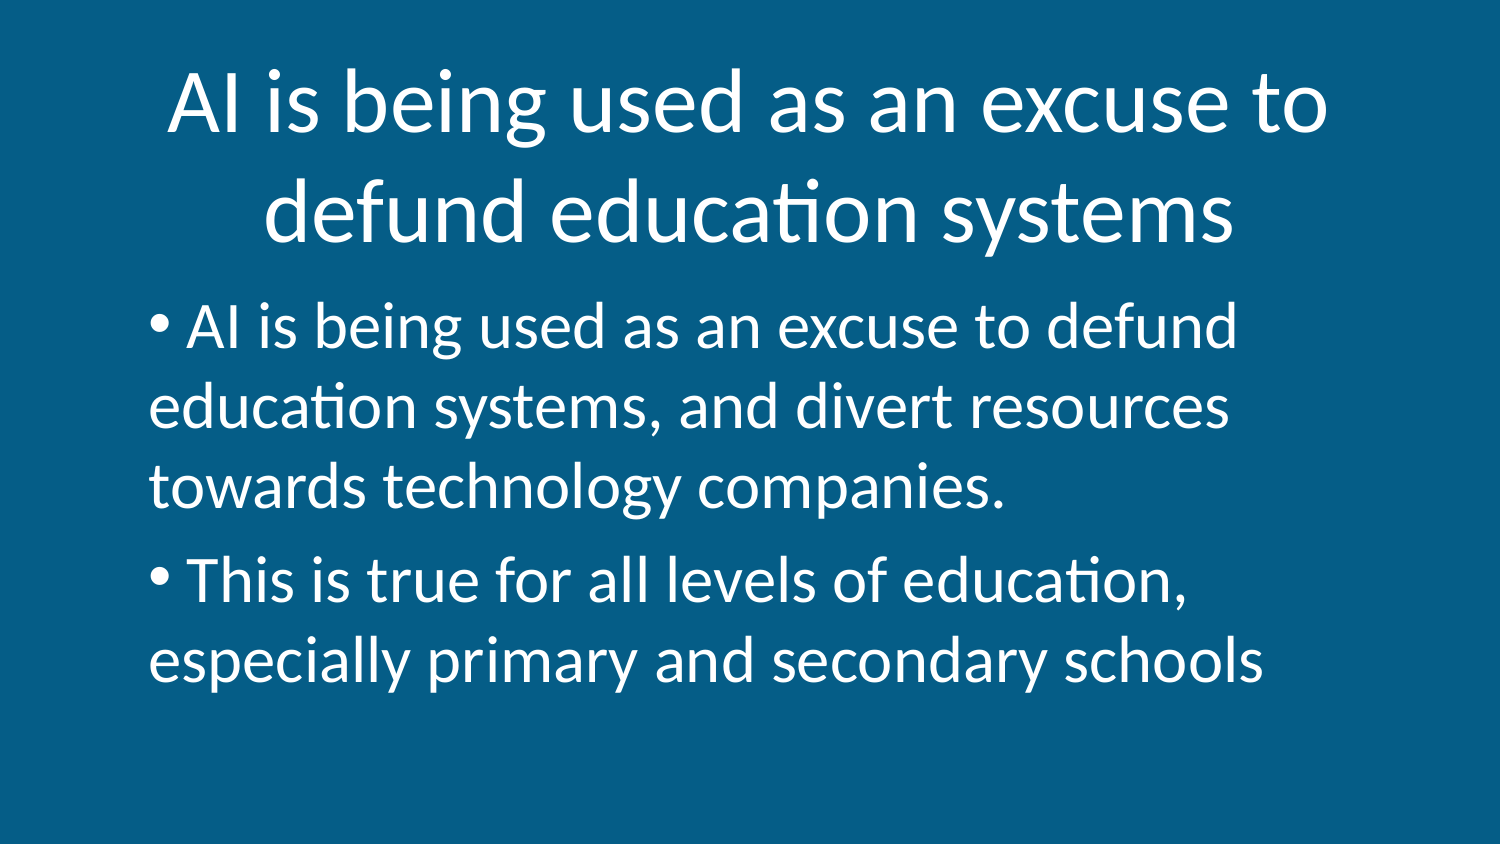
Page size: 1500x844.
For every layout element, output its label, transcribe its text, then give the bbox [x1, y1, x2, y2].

title AI is being used as an excuse to defund education systems [75, 33, 1425, 175]
list AI is being used as an excuse to defund education systems, and divert resources towards technology companies. This is true for all levels of education, especially primary and secondary schools [75, 274, 1465, 844]
